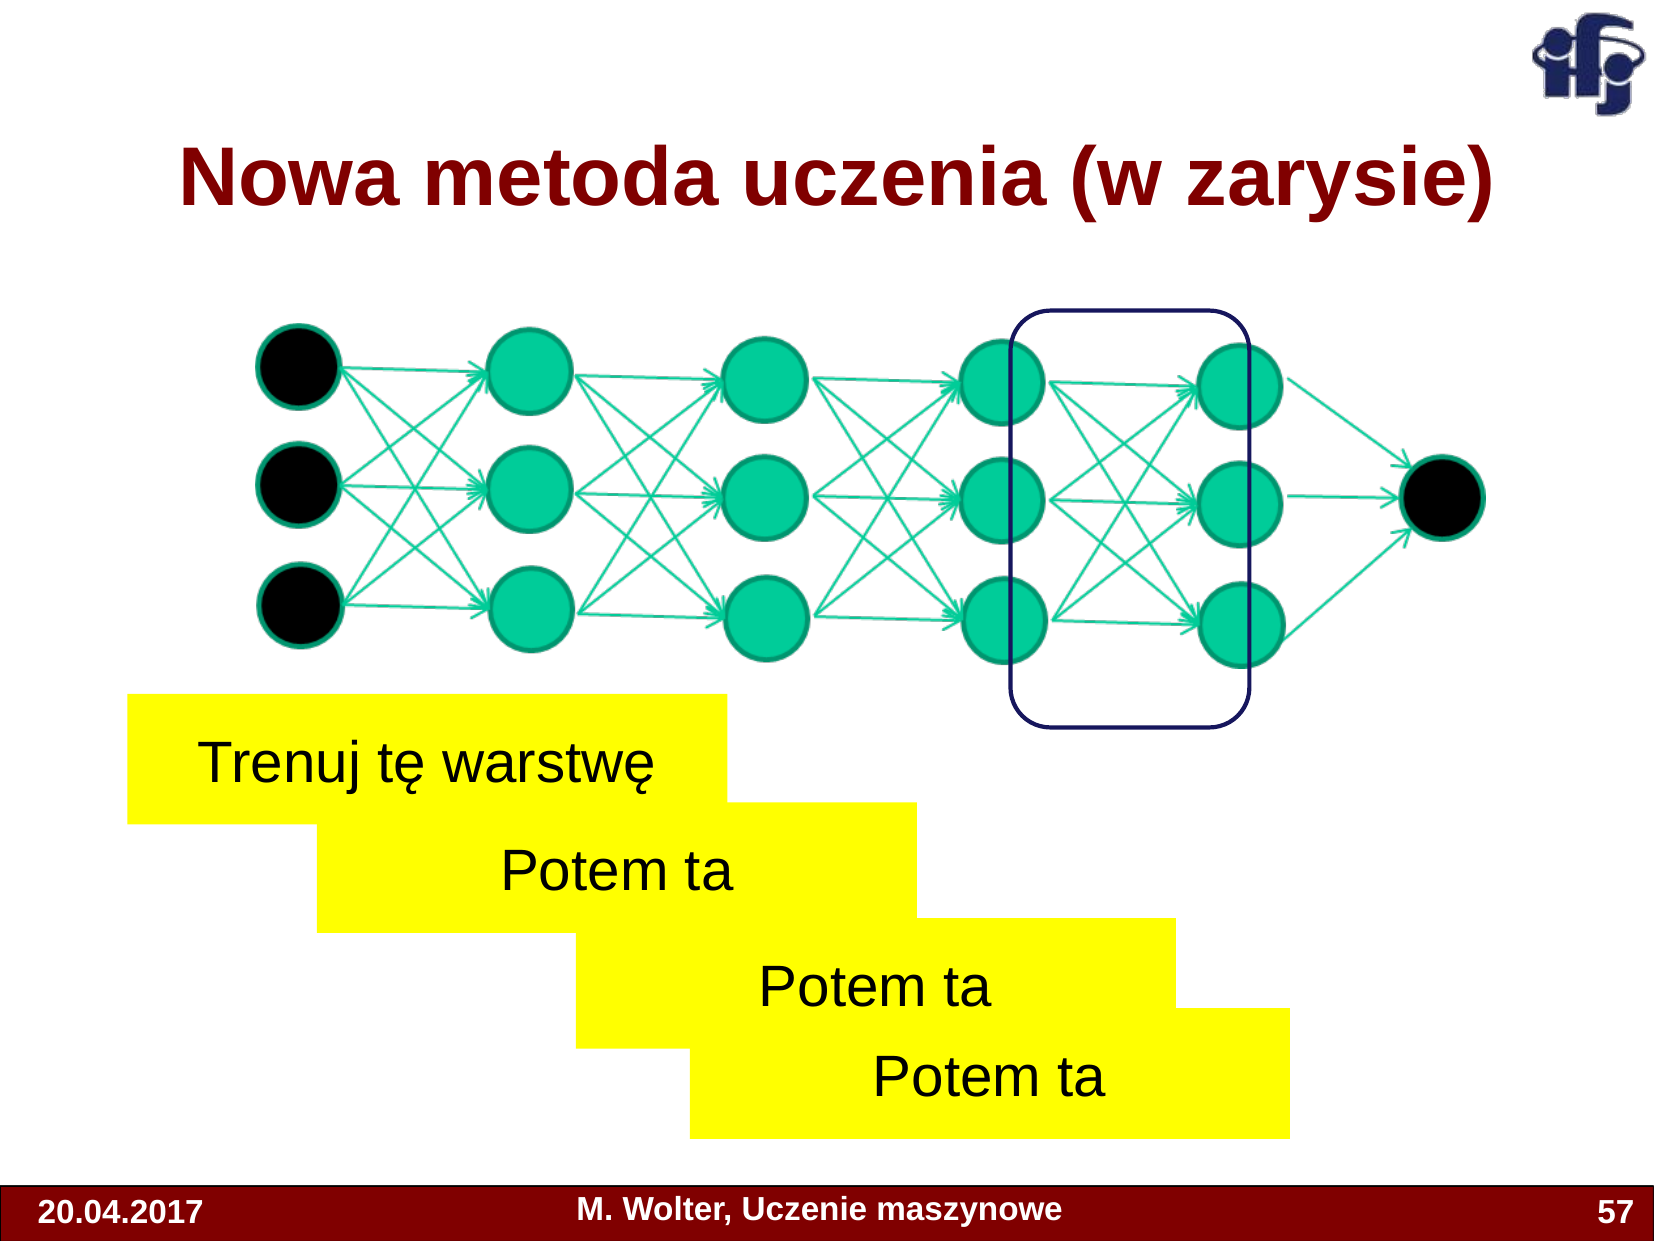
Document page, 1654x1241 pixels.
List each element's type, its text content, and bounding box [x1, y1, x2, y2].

picture [1525, 0, 1654, 129]
picture [255, 323, 1017, 669]
picture [1243, 323, 1486, 669]
text_box Potem ta [689, 1008, 1290, 1139]
text_box Potem ta [575, 918, 1176, 1049]
text_box Trenuj tę warstwę [127, 693, 728, 825]
picture [1013, 323, 1247, 669]
text_box Potem ta [316, 802, 917, 933]
title Nowa metoda uczenia (w zarysie) [35, 55, 1639, 291]
